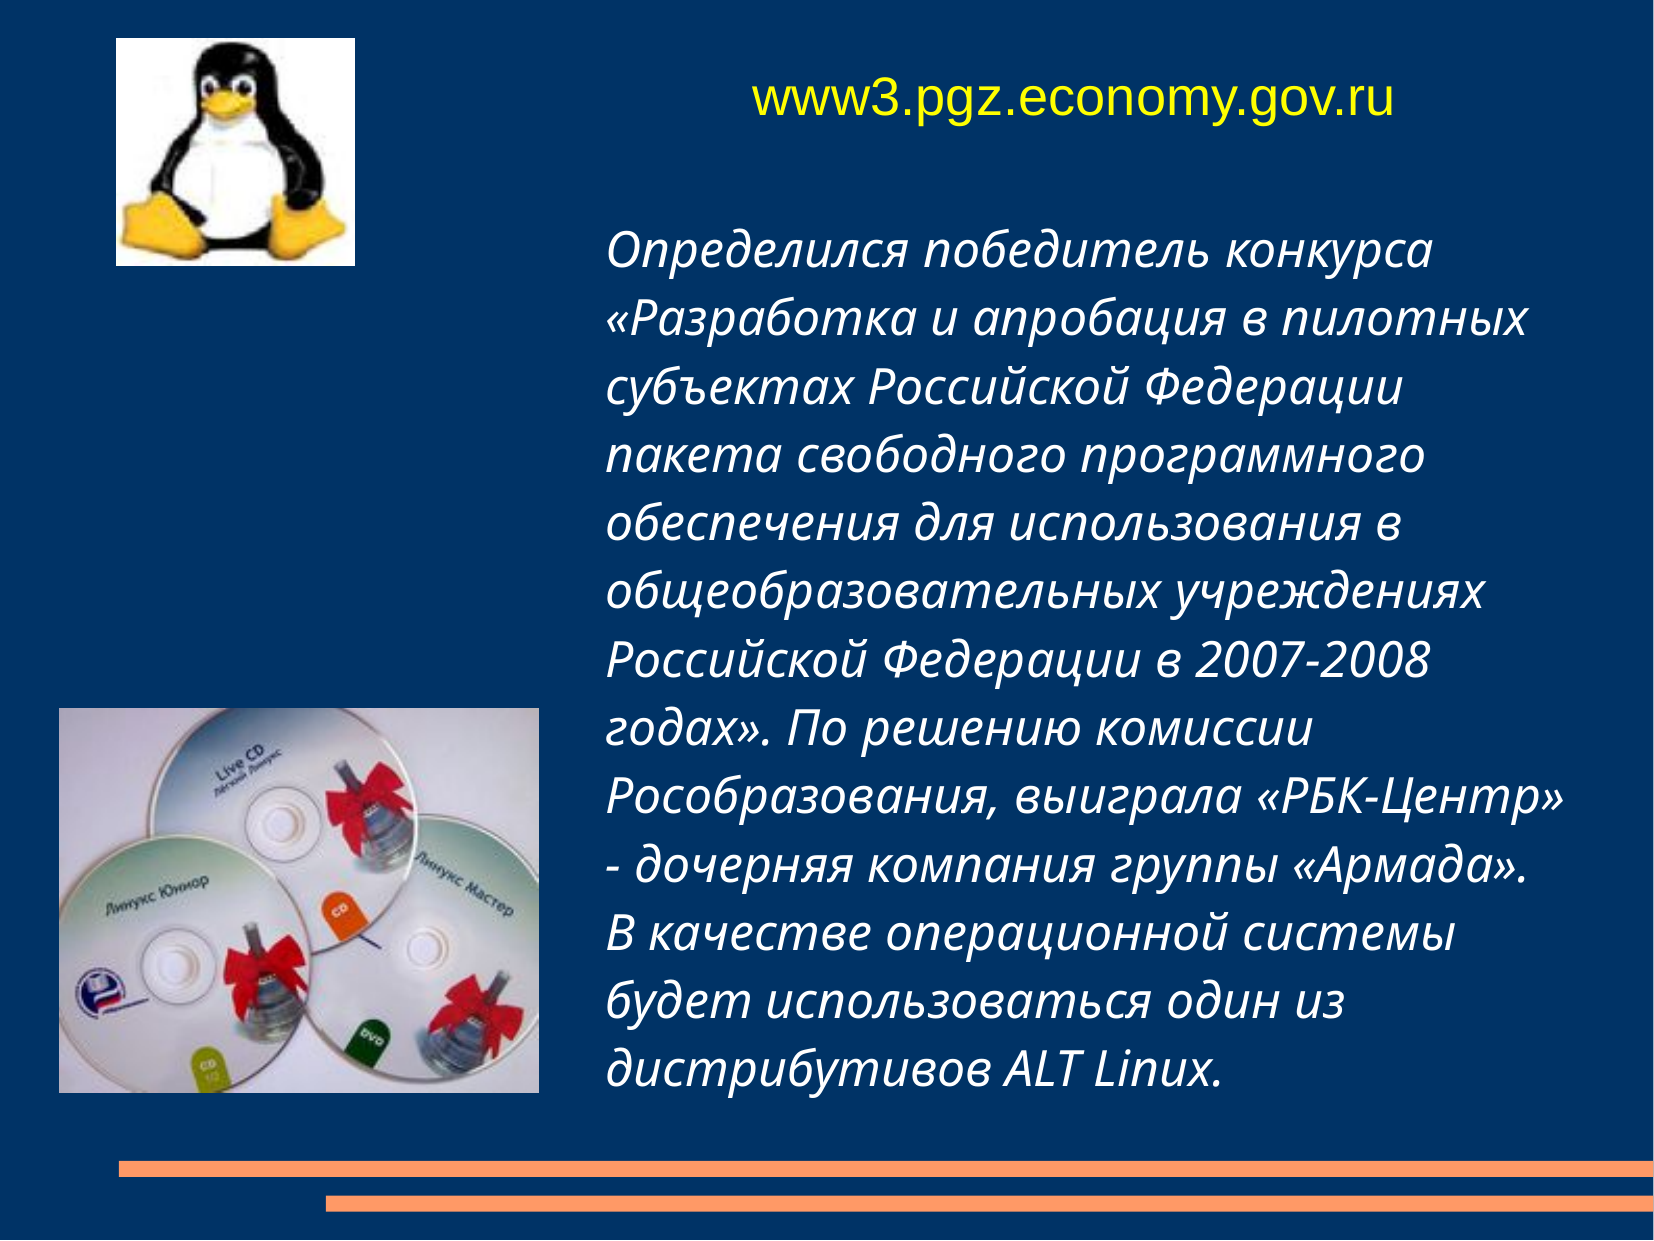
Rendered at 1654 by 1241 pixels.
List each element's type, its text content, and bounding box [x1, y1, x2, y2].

text_box www3.pgz.economy.gov.ru [738, 59, 1506, 135]
text_box Определился победитель конкурса «Разработка и апробация в пилотных субъектах Российской Федерации пакета свободного программного обеспечения для использования в общеобразовательных учреждениях Российской Федерации в 2007-2008 годах». По решению комиссии Рособразования, выиграла «РБК-Центр» - дочерняя компания группы «Армада». В качестве операционной системы будет использоваться один из дистрибутивов ALT Linux. [590, 206, 1595, 1093]
picture [116, 38, 355, 266]
picture [59, 708, 539, 1093]
